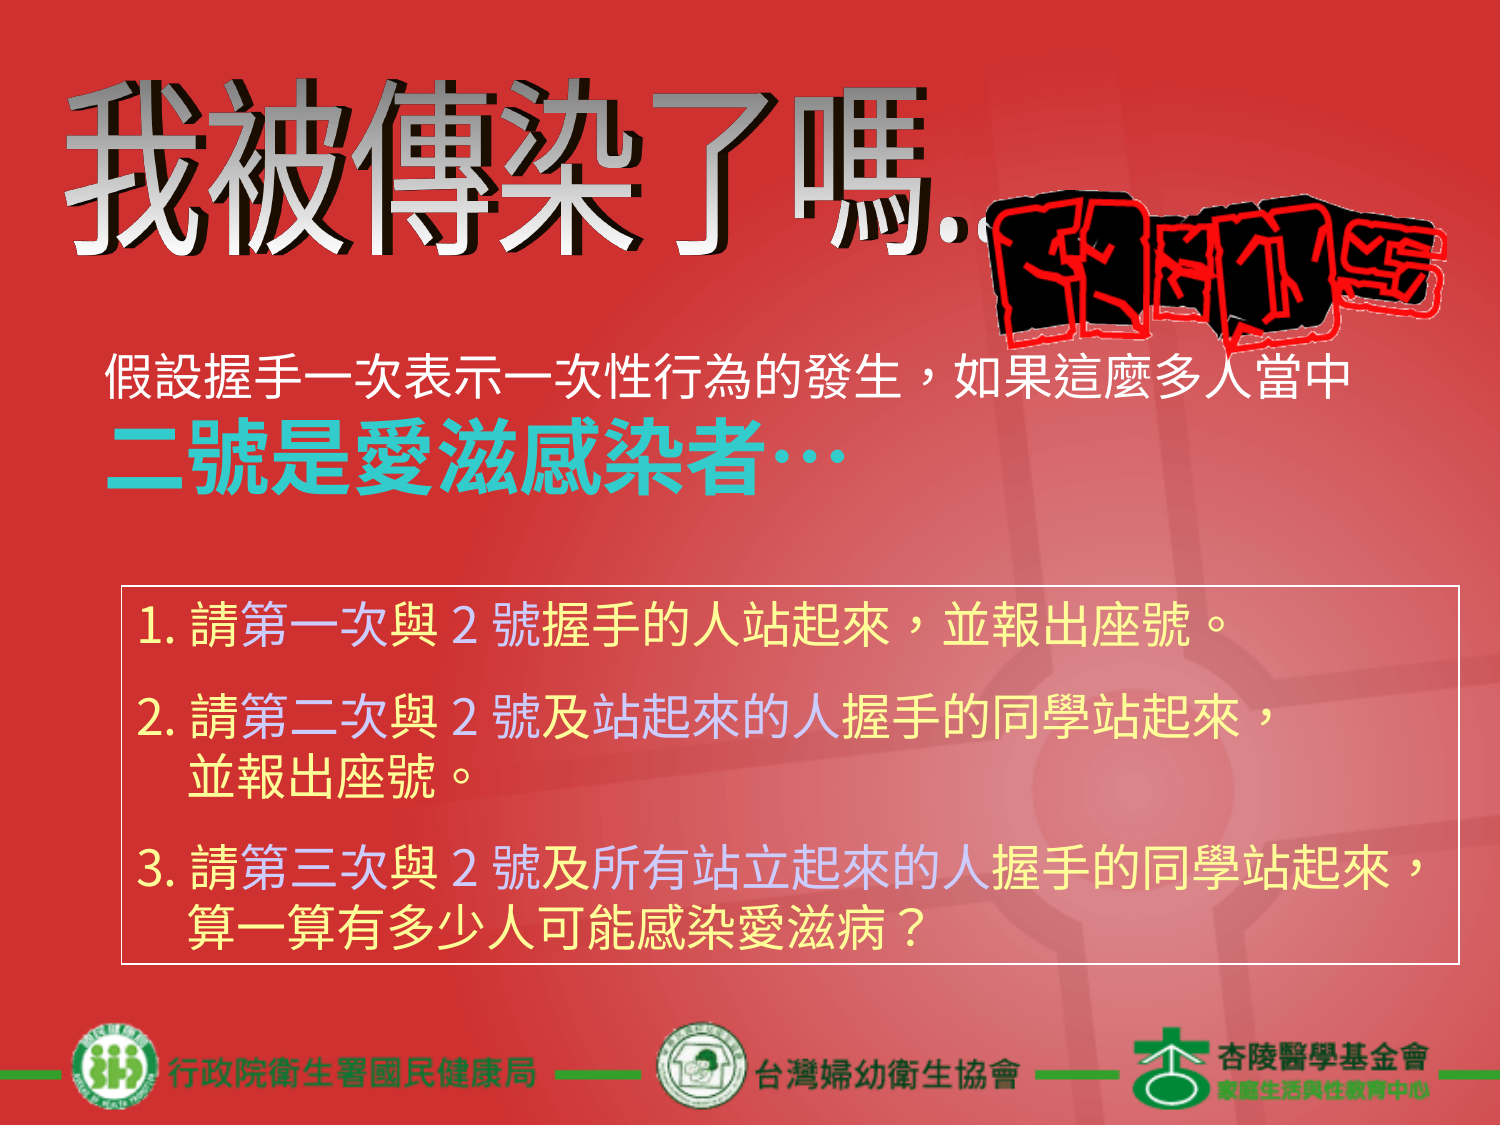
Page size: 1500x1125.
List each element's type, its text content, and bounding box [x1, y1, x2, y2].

text_box 1.請第一次與2號握手的人站起來，並報出座號。 2.請第二次與2號及站起來的人握手的同學站起來， 並報出座號。 3.請第三次與2號及所有站立起來的人握手的同學站起來， 算一算有多少人可能感染愛滋病？ [121, 586, 1459, 965]
picture [0, 0, 1500, 1125]
text_box 假設握手一次表示一次性行為的發生，如果這麼多人當中 二號是愛滋感染者… [88, 338, 1377, 514]
